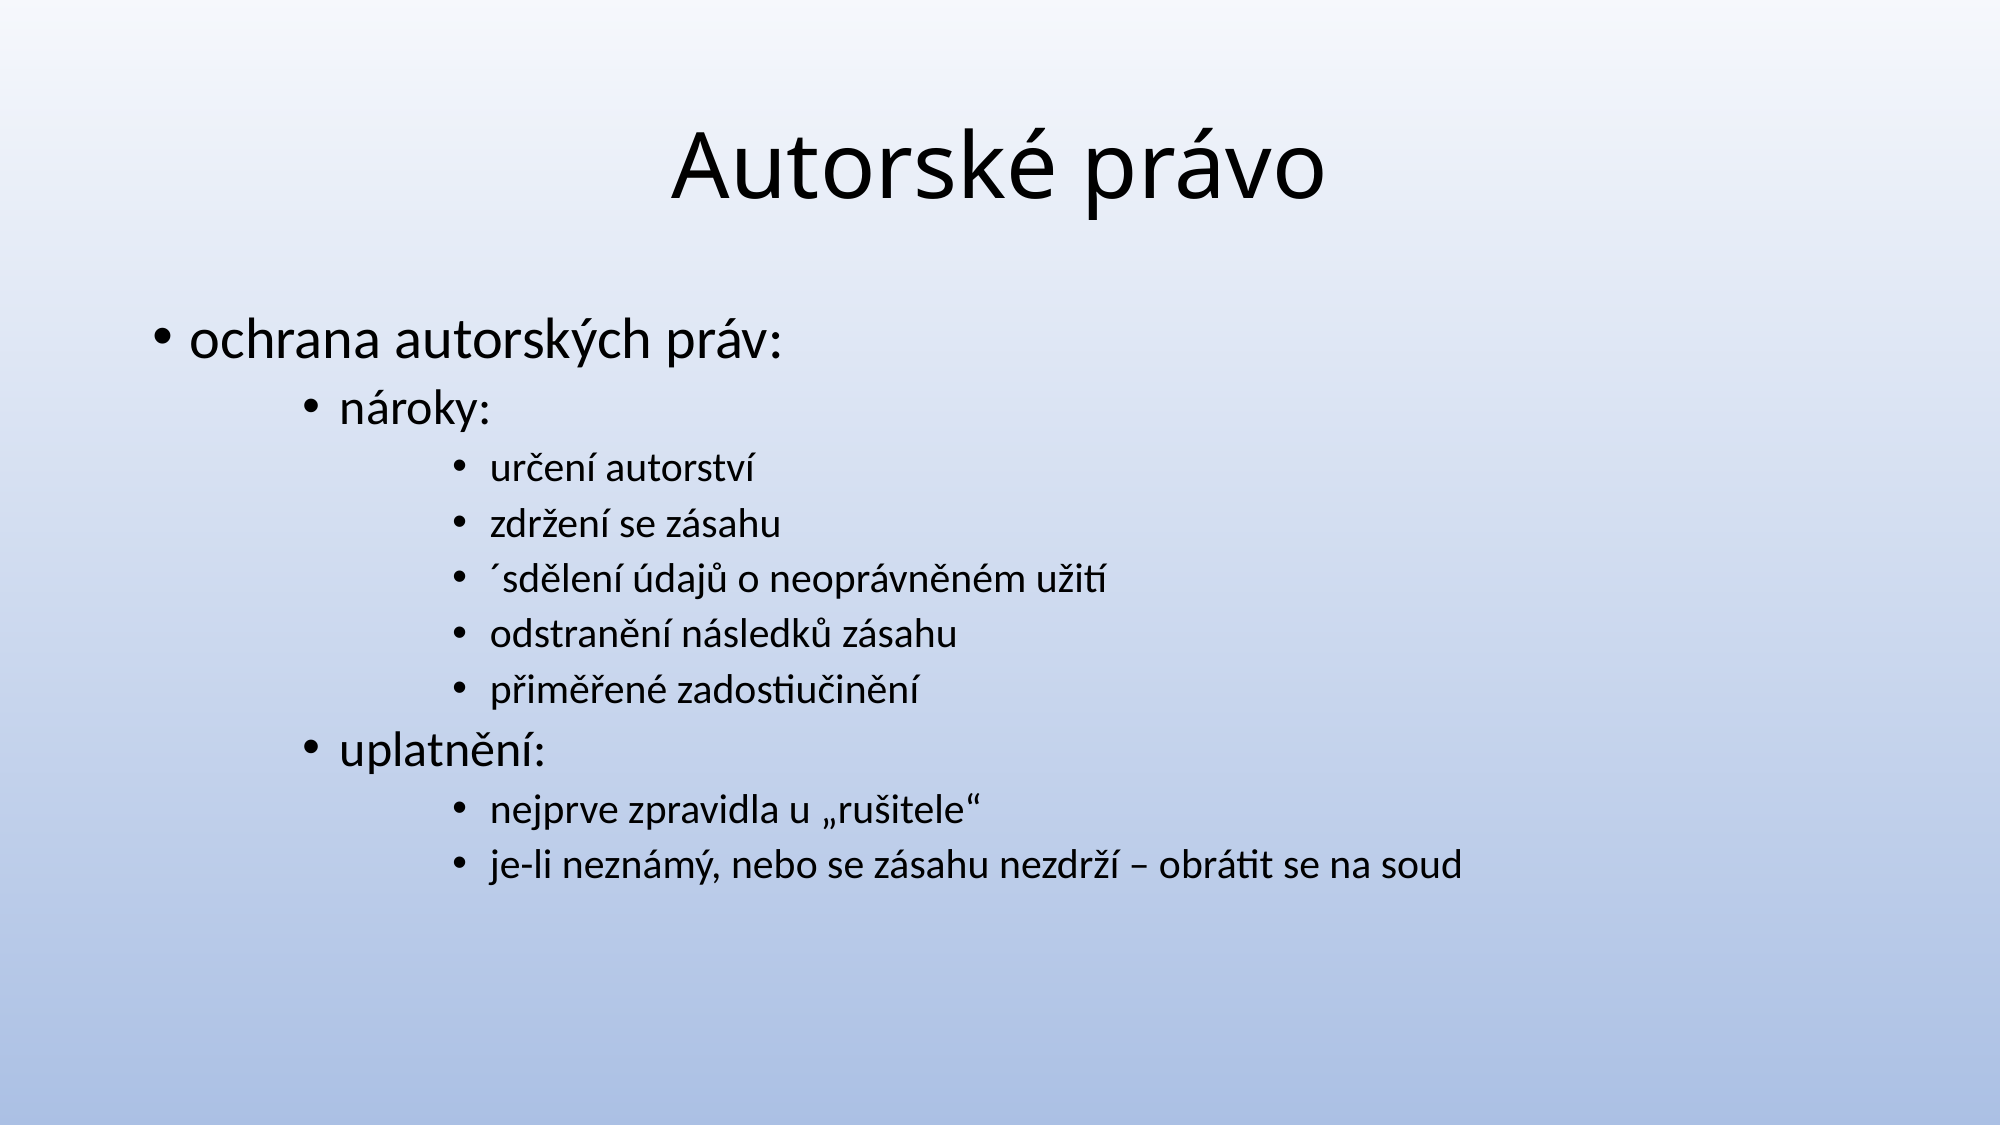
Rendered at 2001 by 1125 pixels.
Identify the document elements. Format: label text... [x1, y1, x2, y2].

title Autorské právo [137, 59, 1863, 278]
list ochrana autorských práv: nároky: určení autorství zdržení se zásahu ´sdělení údajů o neoprávněném užití odstranění následků zásahu přiměřené zadostiučinění uplatnění: nejprve zpravidla u „rušitele“ je-li neznámý, nebo se zásahu nezdrží – obrátit se na soud [137, 300, 1863, 1072]
